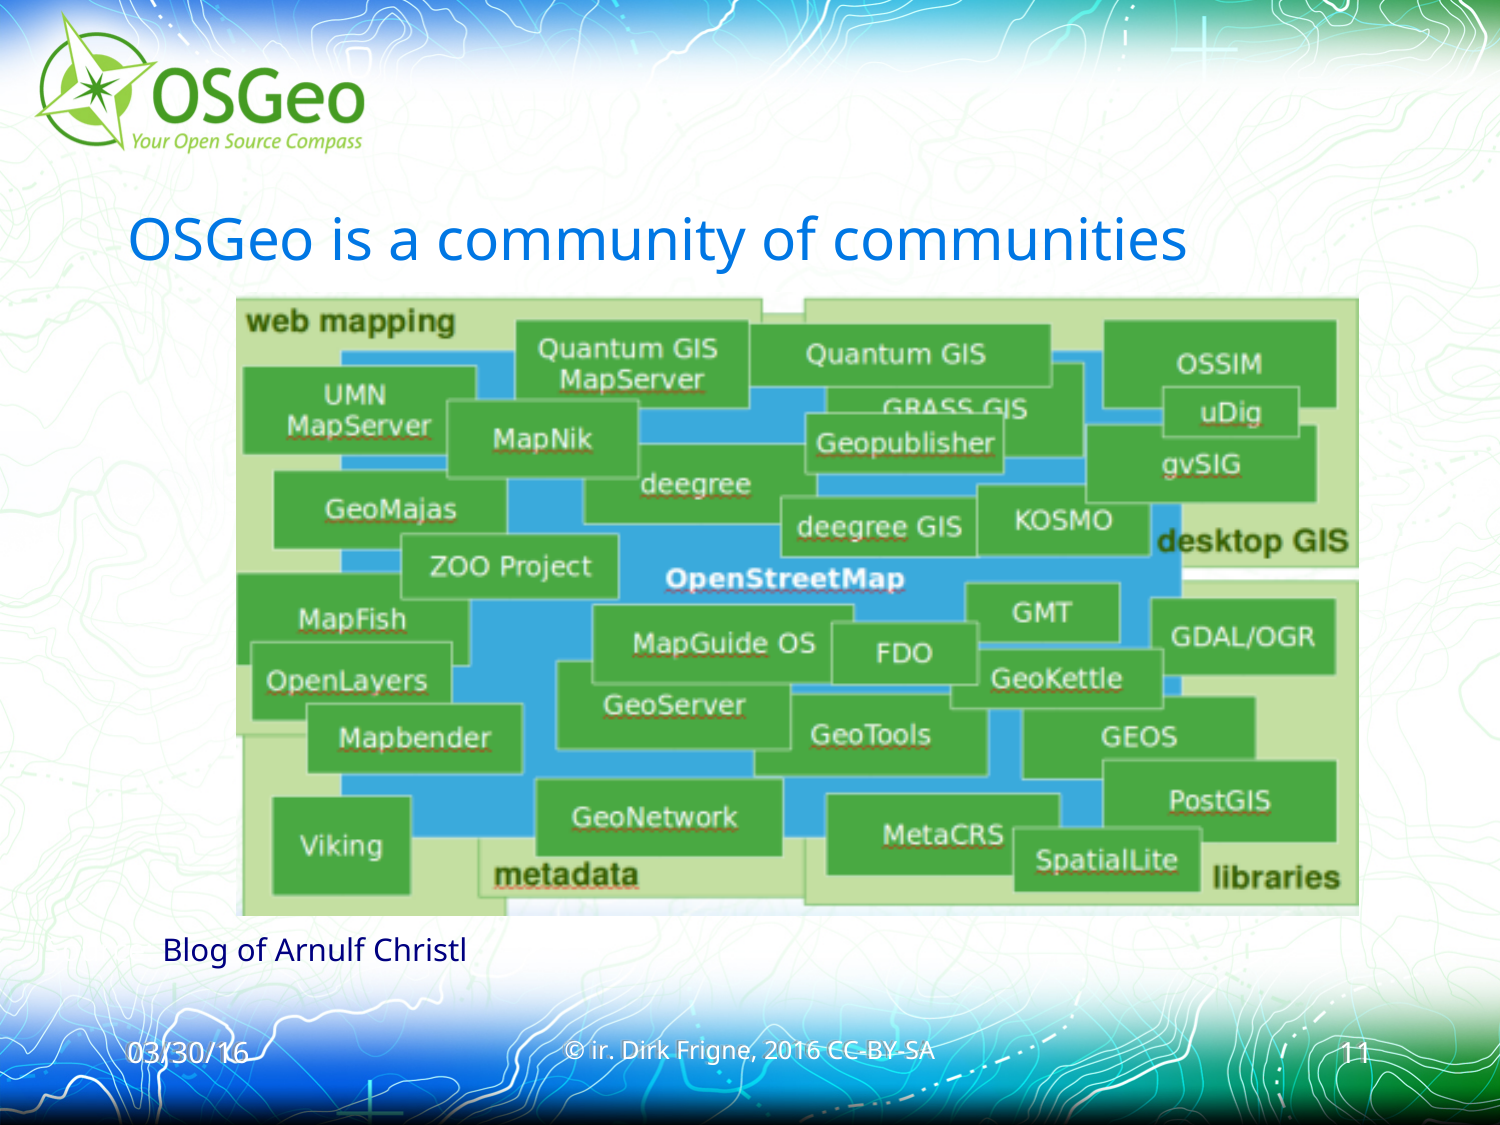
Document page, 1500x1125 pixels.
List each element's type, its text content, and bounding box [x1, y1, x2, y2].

title OSGeo is a community of communities [112, 187, 1388, 288]
picture [0, 0, 1500, 1125]
text_box Source: Blog of Arnulf Christl [29, 923, 562, 982]
